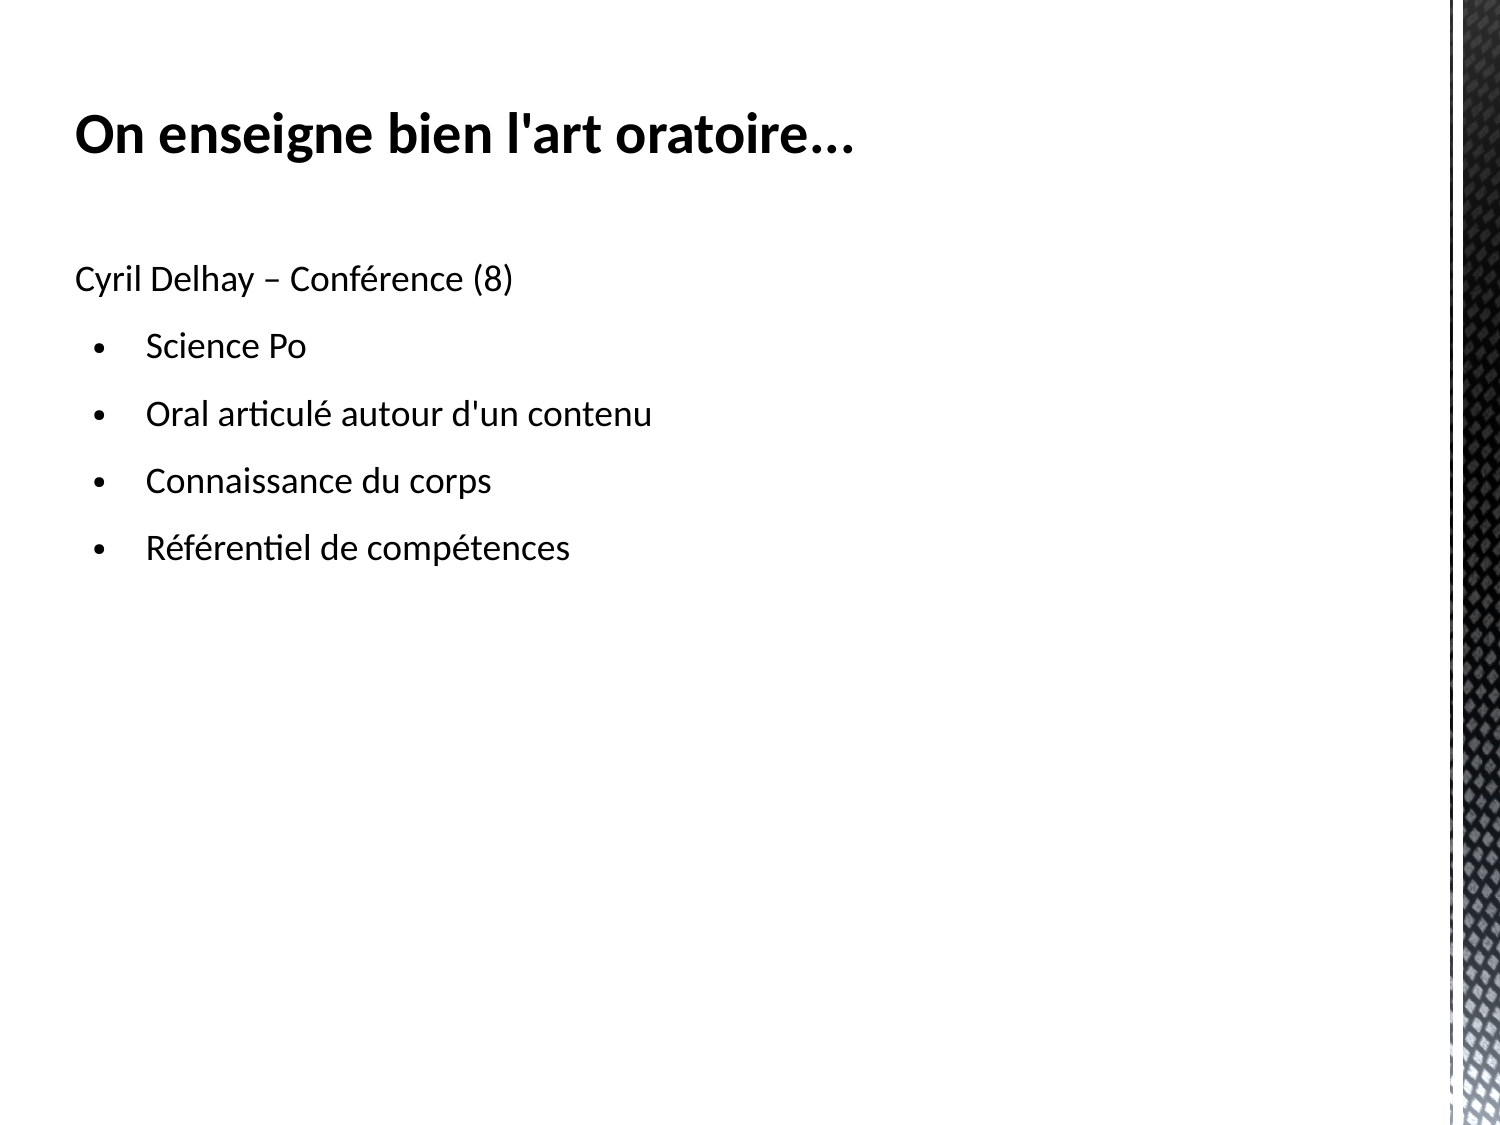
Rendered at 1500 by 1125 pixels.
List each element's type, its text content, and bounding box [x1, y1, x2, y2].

list Cyril Delhay – Conférence (8) Science Po Oral articulé autour d'un contenu Connaissance du corps Référentiel de compétences [75, 263, 1425, 686]
picture [1447, 0, 1500, 1125]
title On enseigne bien l'art oratoire... [75, 44, 1425, 233]
